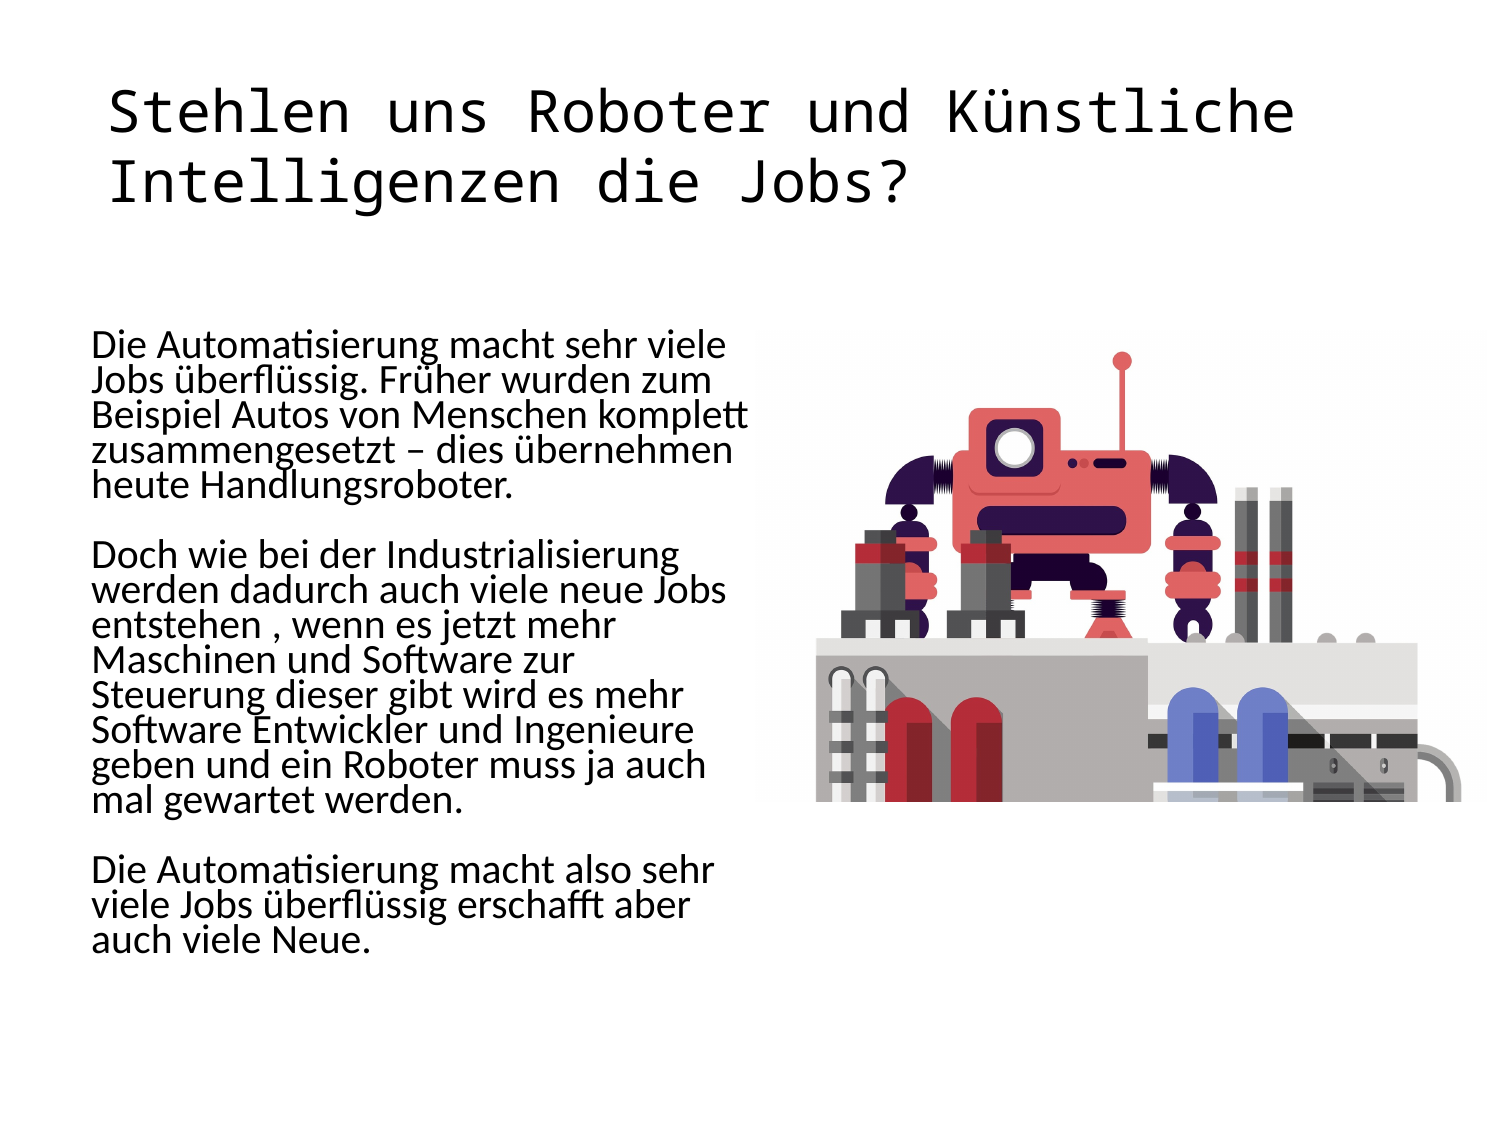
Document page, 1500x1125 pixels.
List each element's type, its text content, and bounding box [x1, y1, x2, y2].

title Stehlen uns Roboter und Künstliche Intelligenzen die Jobs? [106, 47, 1382, 242]
list Die Automatisierung macht sehr viele Jobs überflüssig. Früher wurden zum Beispiel Autos von Menschen komplett zusammengesetzt – dies übernehmen heute Handlungsroboter. Doch wie bei der Industrialisierung werden dadurch auch viele neue Jobs entstehen , wenn es jetzt mehr Maschinen und Software zur Steuerung dieser gibt wird es mehr Software Entwickler und Ingenieure geben und ein Roboter muss ja auch mal gewartet werden. Die Automatisierung macht also sehr viele Jobs überflüssig erschafft aber auch viele Neue. [91, 330, 751, 984]
picture [755, 330, 1487, 802]
